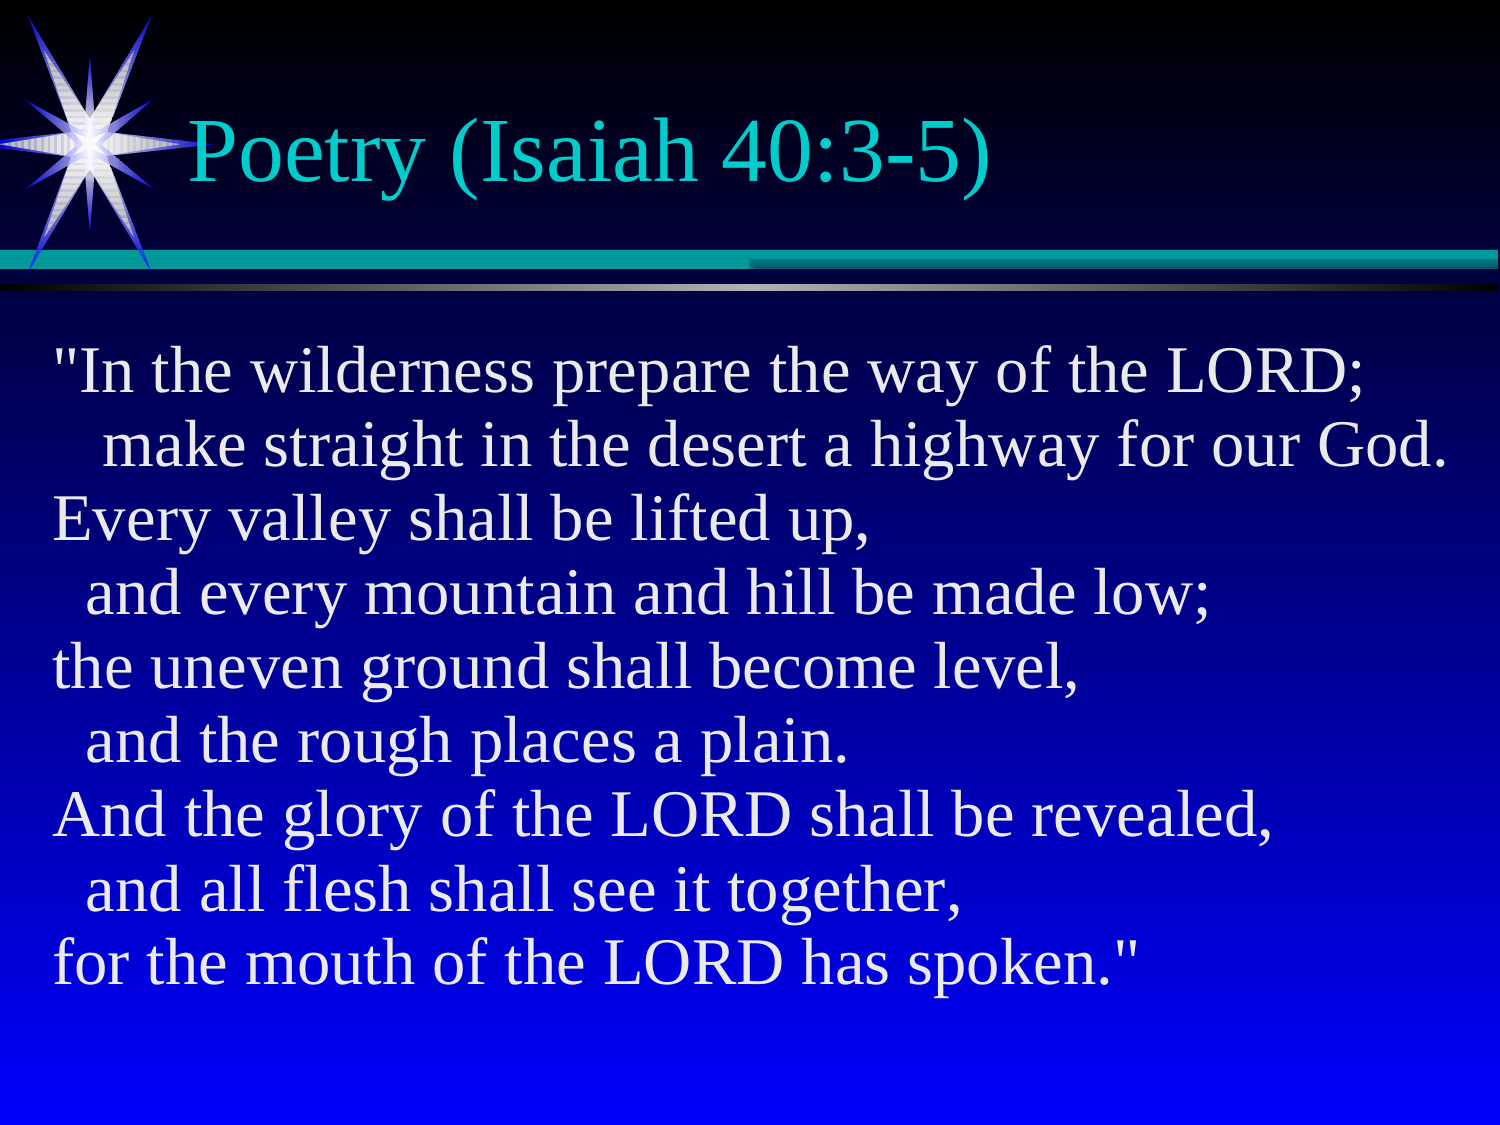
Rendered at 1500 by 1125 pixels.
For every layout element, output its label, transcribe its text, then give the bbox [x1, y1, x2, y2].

text_box æ [35, 37, 44, 42]
text_box æ [135, 246, 144, 251]
text_box æ [135, 37, 144, 42]
text_box "In the wilderness prepare the way of the LORD; make straight in the desert a highway for our God. Every valley shall be lifted up, and every mountain and hill be made low; the uneven ground shall become level, and the rough places a plain. And the glory of the LORD shall be revealed, and all flesh shall see it together, for the mouth of the LORD has spoken." [37, 325, 1500, 1082]
title Poetry (Isaiah 40:3-5) [187, 56, 1463, 244]
text_box æ [36, 246, 44, 251]
